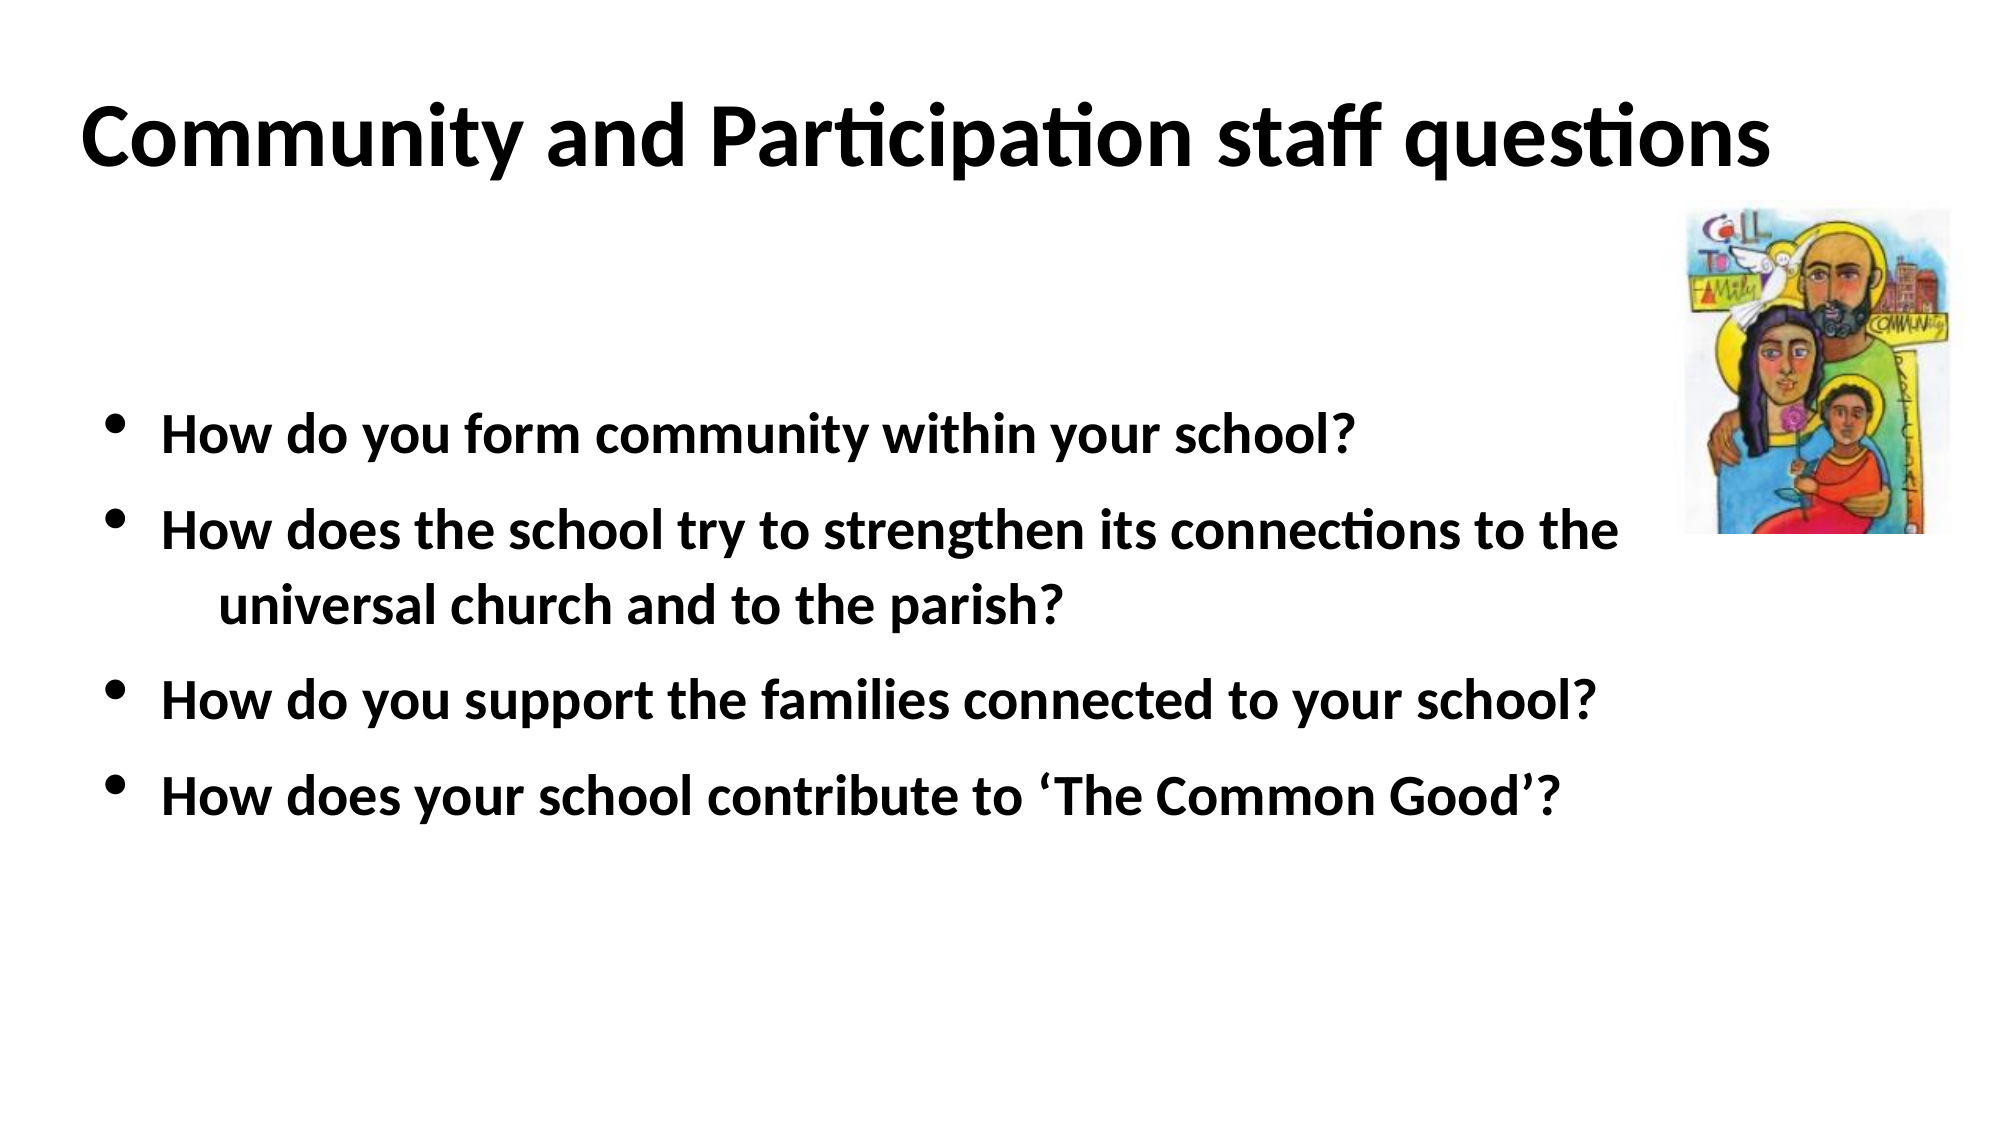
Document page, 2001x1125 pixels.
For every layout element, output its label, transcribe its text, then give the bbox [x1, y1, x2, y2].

list How do you form community within your school? How does the school try to strengthen its connections to the universal church and to the parish? How do you support the families connected to your school? How does your school contribute to ‘The Common Good’? [90, 383, 1816, 1098]
picture [1662, 200, 1969, 535]
title Community and Participation staff questions [66, 27, 1792, 246]
